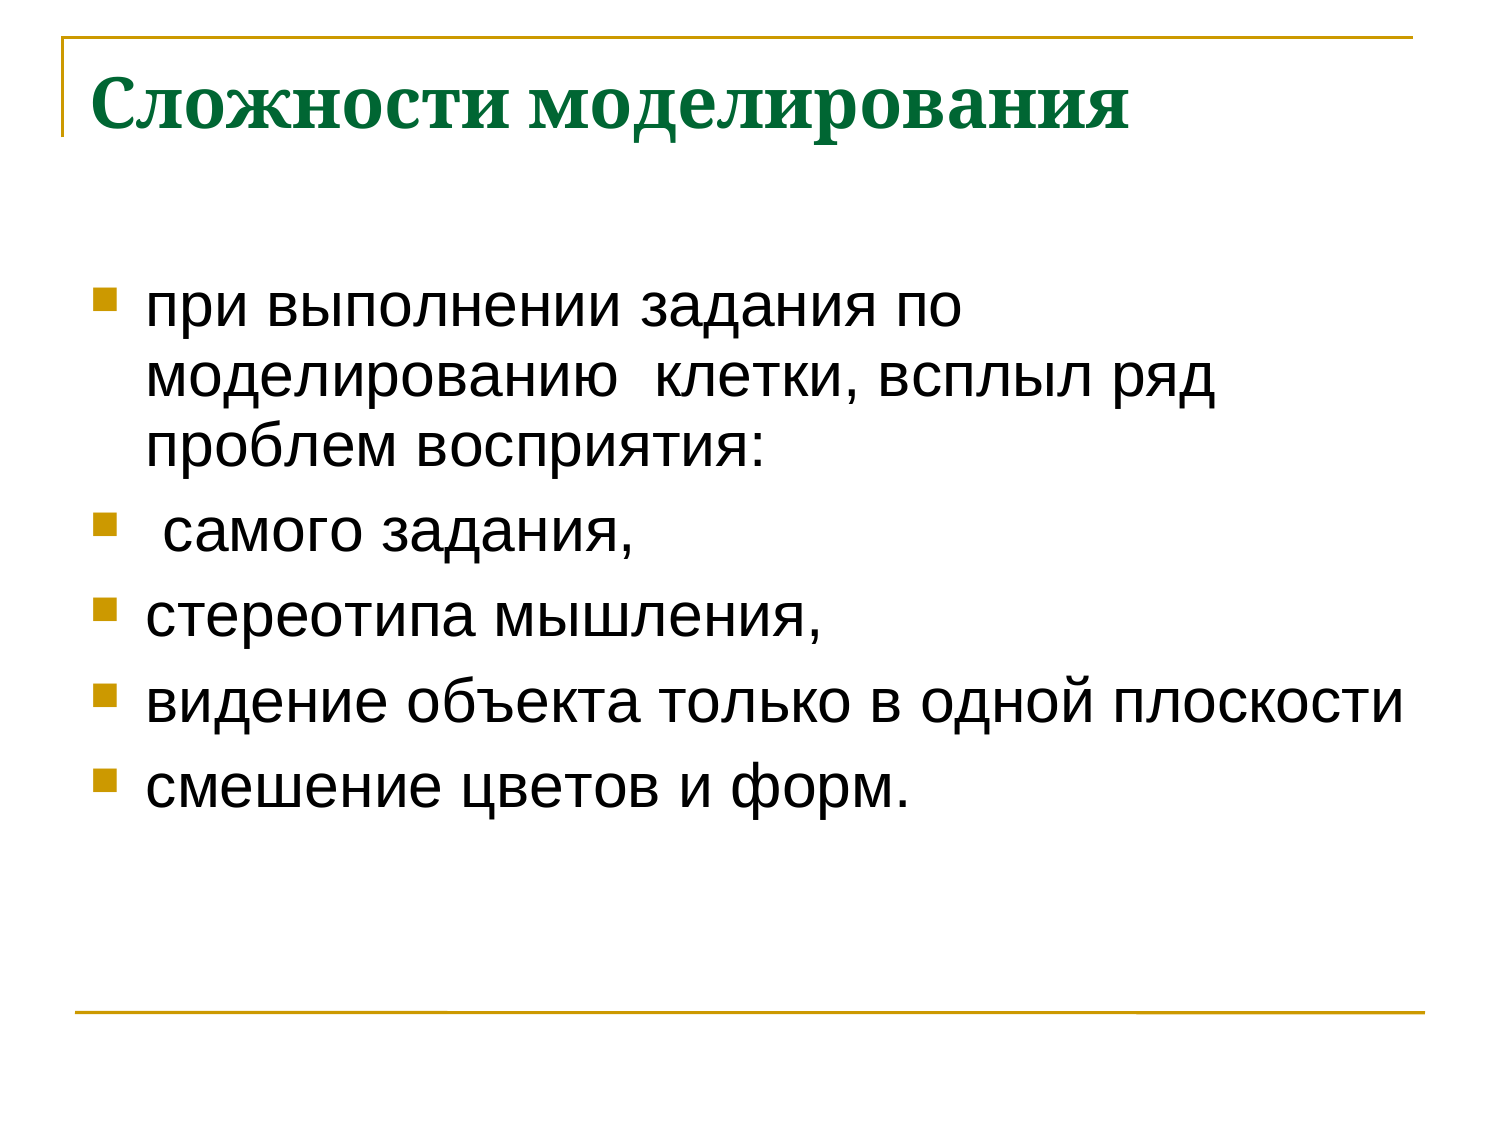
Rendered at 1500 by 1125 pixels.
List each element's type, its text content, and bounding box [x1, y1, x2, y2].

title Сложности моделирования [75, 45, 1426, 233]
list при выполнении задания по моделированию клетки, всплыл ряд проблем восприятия: самого задания, стереотипа мышления, видение объекта только в одной плоскости смешение цветов и форм. [75, 262, 1426, 1006]
